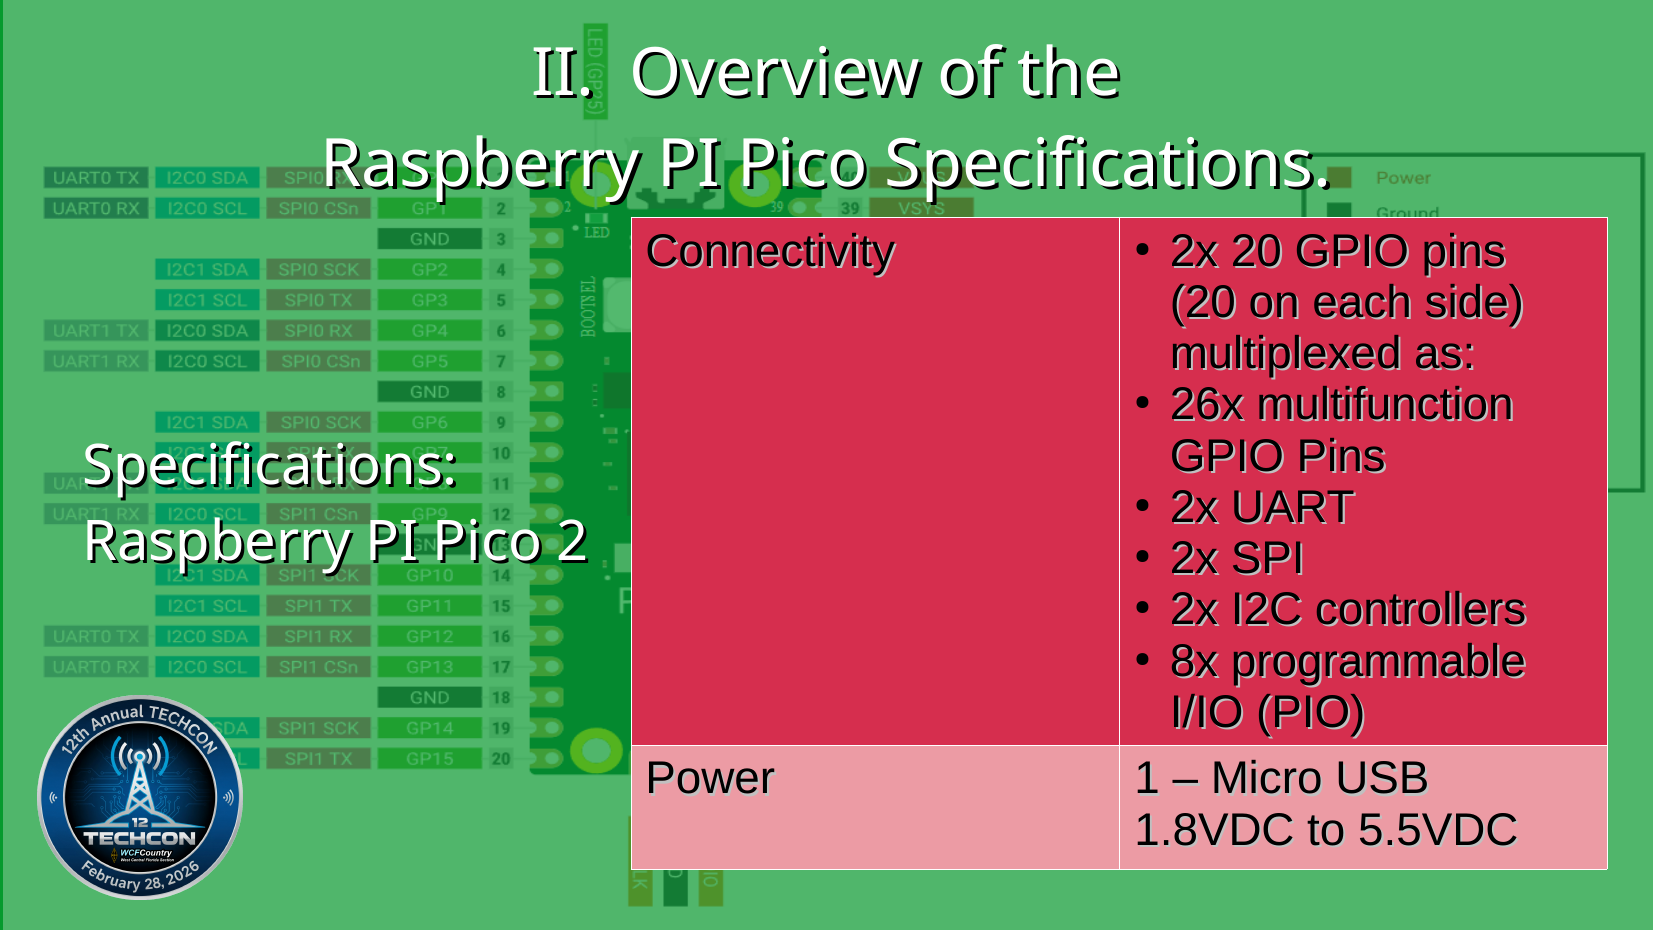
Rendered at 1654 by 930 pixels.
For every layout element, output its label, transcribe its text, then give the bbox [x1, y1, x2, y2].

title II. Overview of the Raspberry PI Pico Specifications. [82, 37, 1571, 193]
table_header 2x 20 GPIO pins (20 on each side) multiplexed as: 26x multifunction GPIO Pins 2x UART 2x SPI 2x I2C controllers 8x programmable I/IO (PIO) [1120, 218, 1607, 745]
table_cell 1 – Micro USB 1.8VDC to 5.5VDC [1120, 746, 1607, 869]
table_header Connectivity [632, 218, 1119, 745]
picture [37, 695, 243, 900]
list Specifications: Raspberry PI Pico 2 [82, 403, 601, 599]
table_cell Power [632, 746, 1119, 869]
